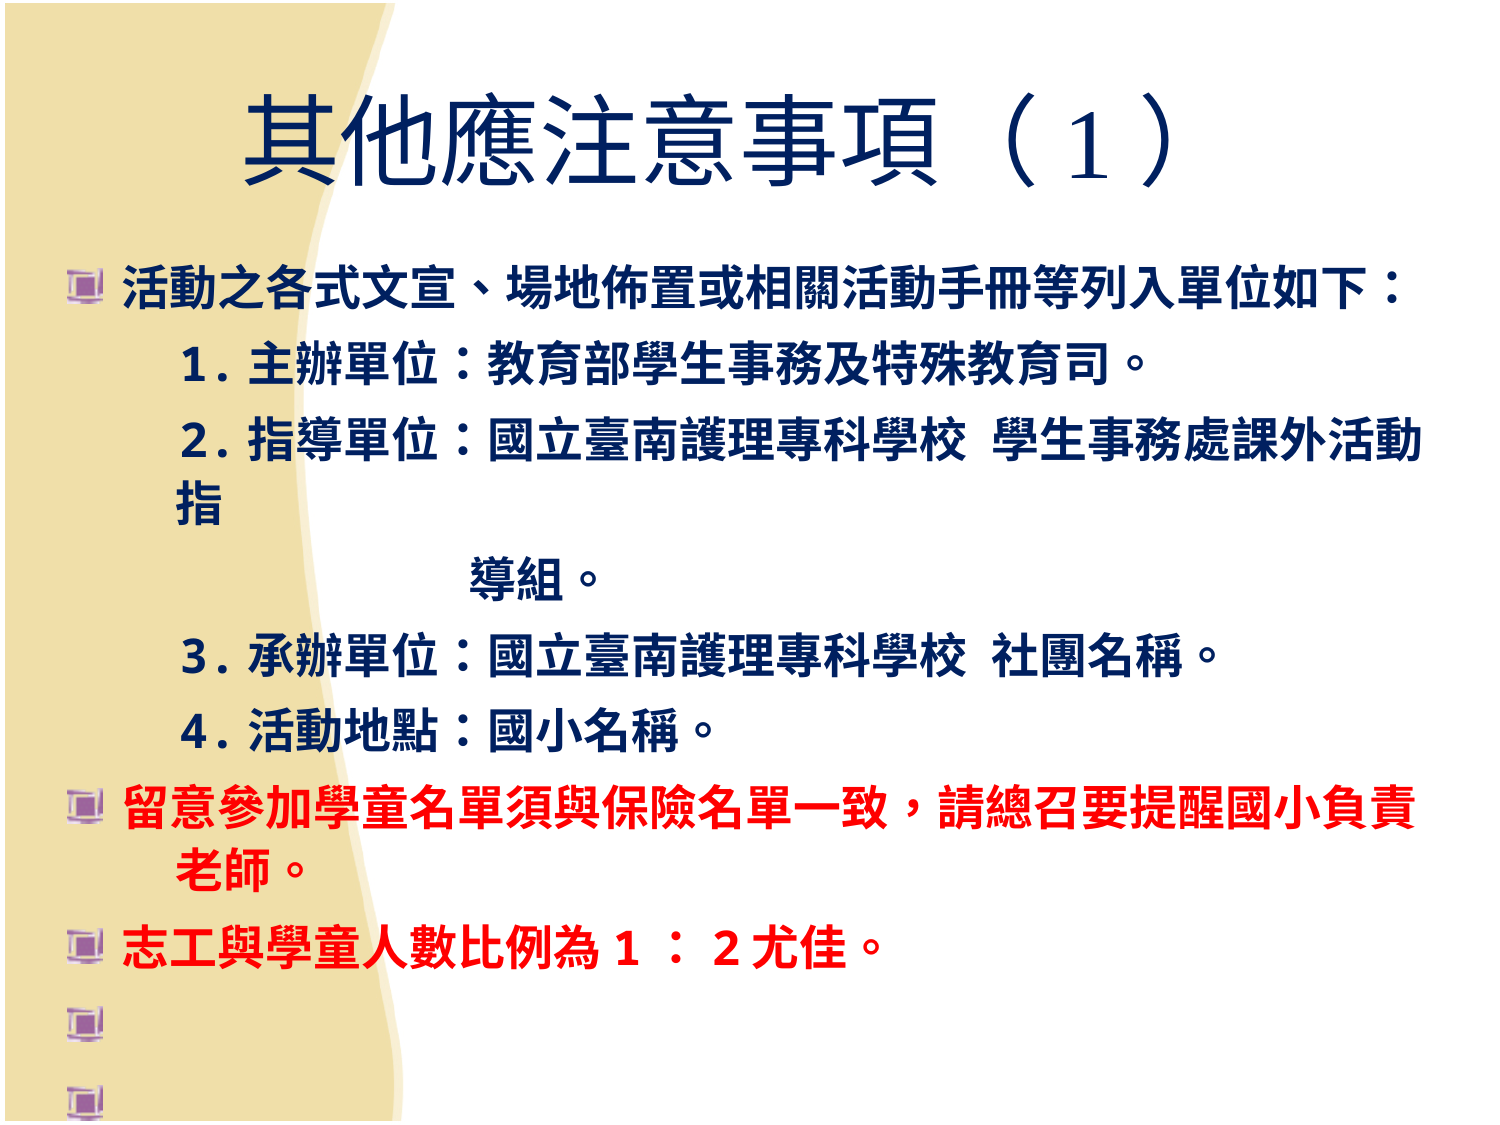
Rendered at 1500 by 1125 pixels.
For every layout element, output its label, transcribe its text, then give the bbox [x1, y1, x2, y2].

list 活動之各式文宣、場地佈置或相關活動手冊等列入單位如下： 1.主辦單位：教育部學生事務及特殊教育司。 2.指導單位：國立臺南護理專科學校 學生事務處課外活動指 導組。 3.承辦單位：國立臺南護理專科學校 社團名稱。 4.活動地點：國小名稱。 留意參加學童名單須與保險名單一致，請總召要提醒國小負責老師。 志工與學童人數比例為1：2尤佳。 [52, 243, 1471, 988]
title 其他應注意事項（1） [53, 45, 1426, 233]
